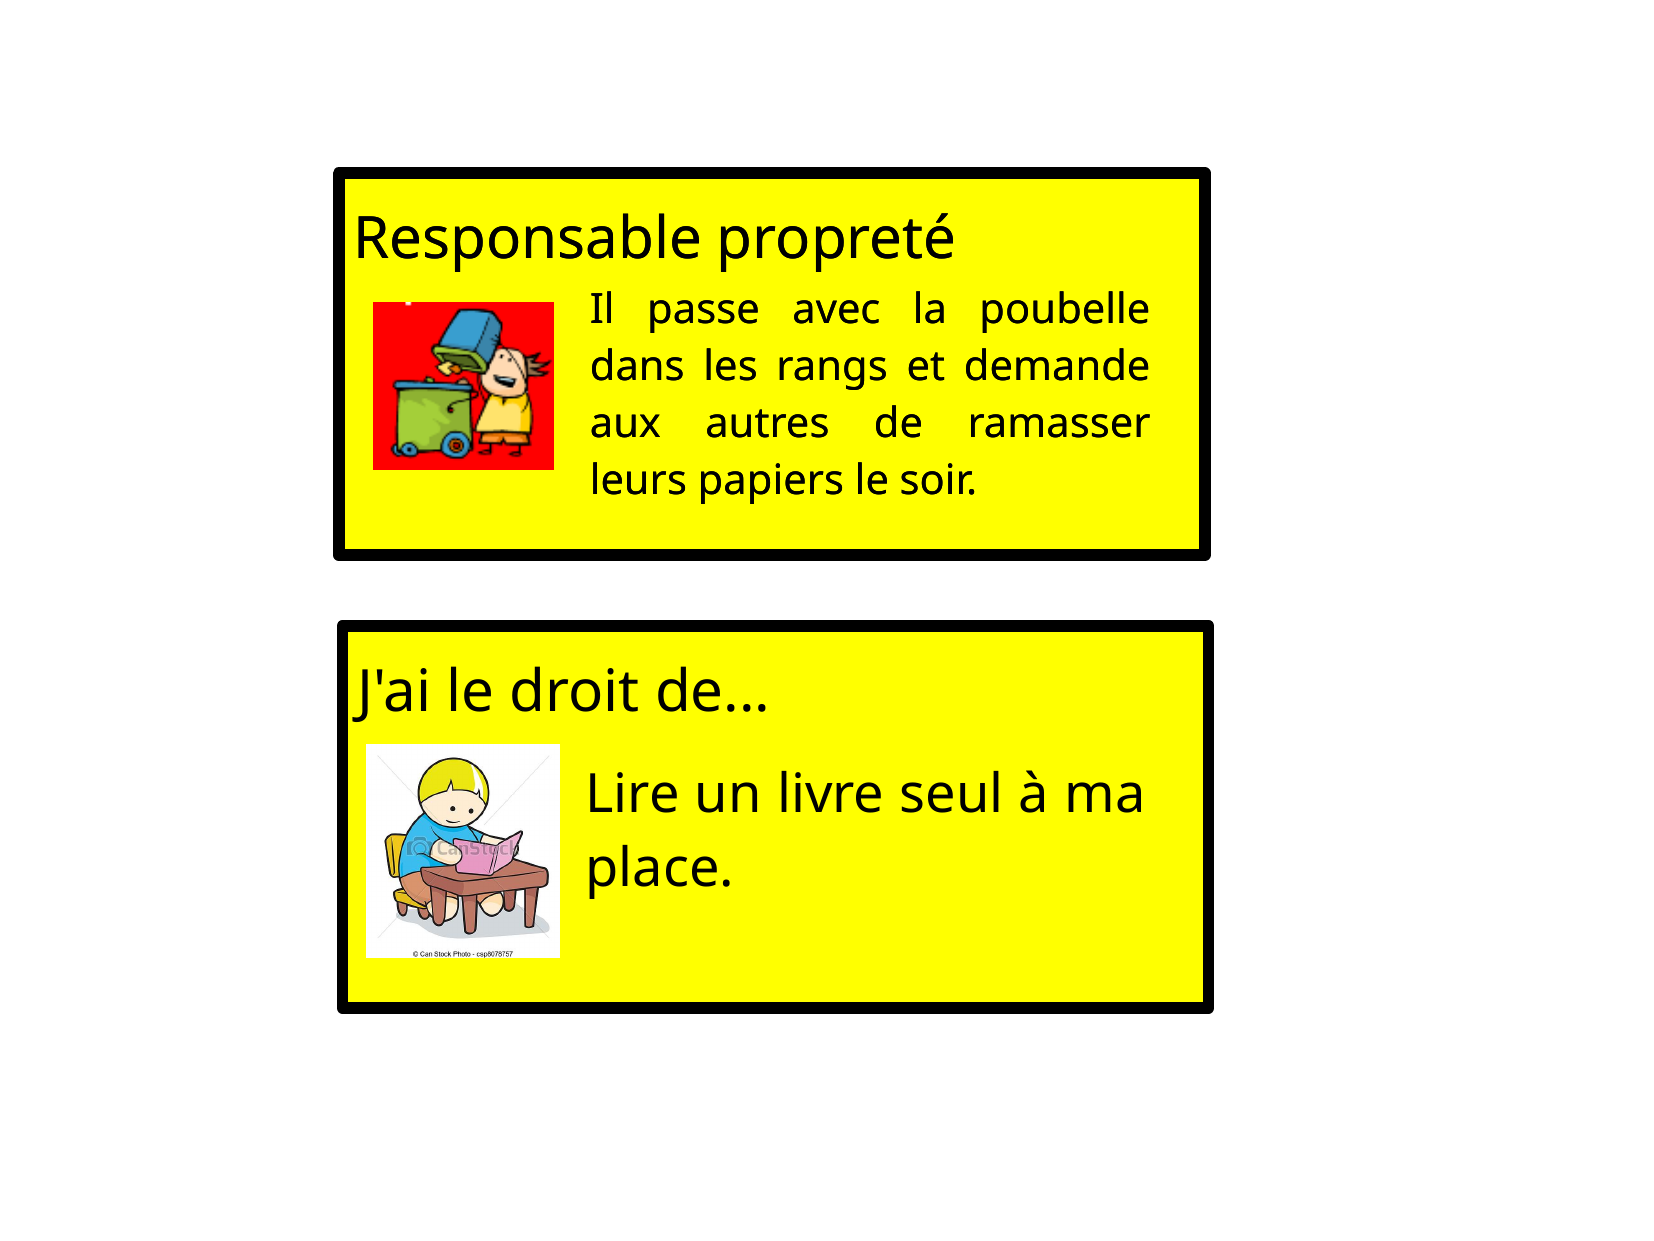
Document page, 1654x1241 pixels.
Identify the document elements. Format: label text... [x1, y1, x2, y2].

picture [366, 744, 560, 958]
text_box Responsable propreté [338, 188, 1166, 319]
picture [373, 302, 554, 470]
text_box Il passe avec la poubelle dans les rangs et demande aux autres de ramasser leurs papiers le soir. [574, 271, 1166, 519]
text_box Lire un livre seul à ma place. [570, 747, 1162, 937]
text_box J'ai le droit de... [342, 641, 1170, 772]
text_box [342, 625, 1209, 1008]
text_box [338, 173, 1205, 556]
